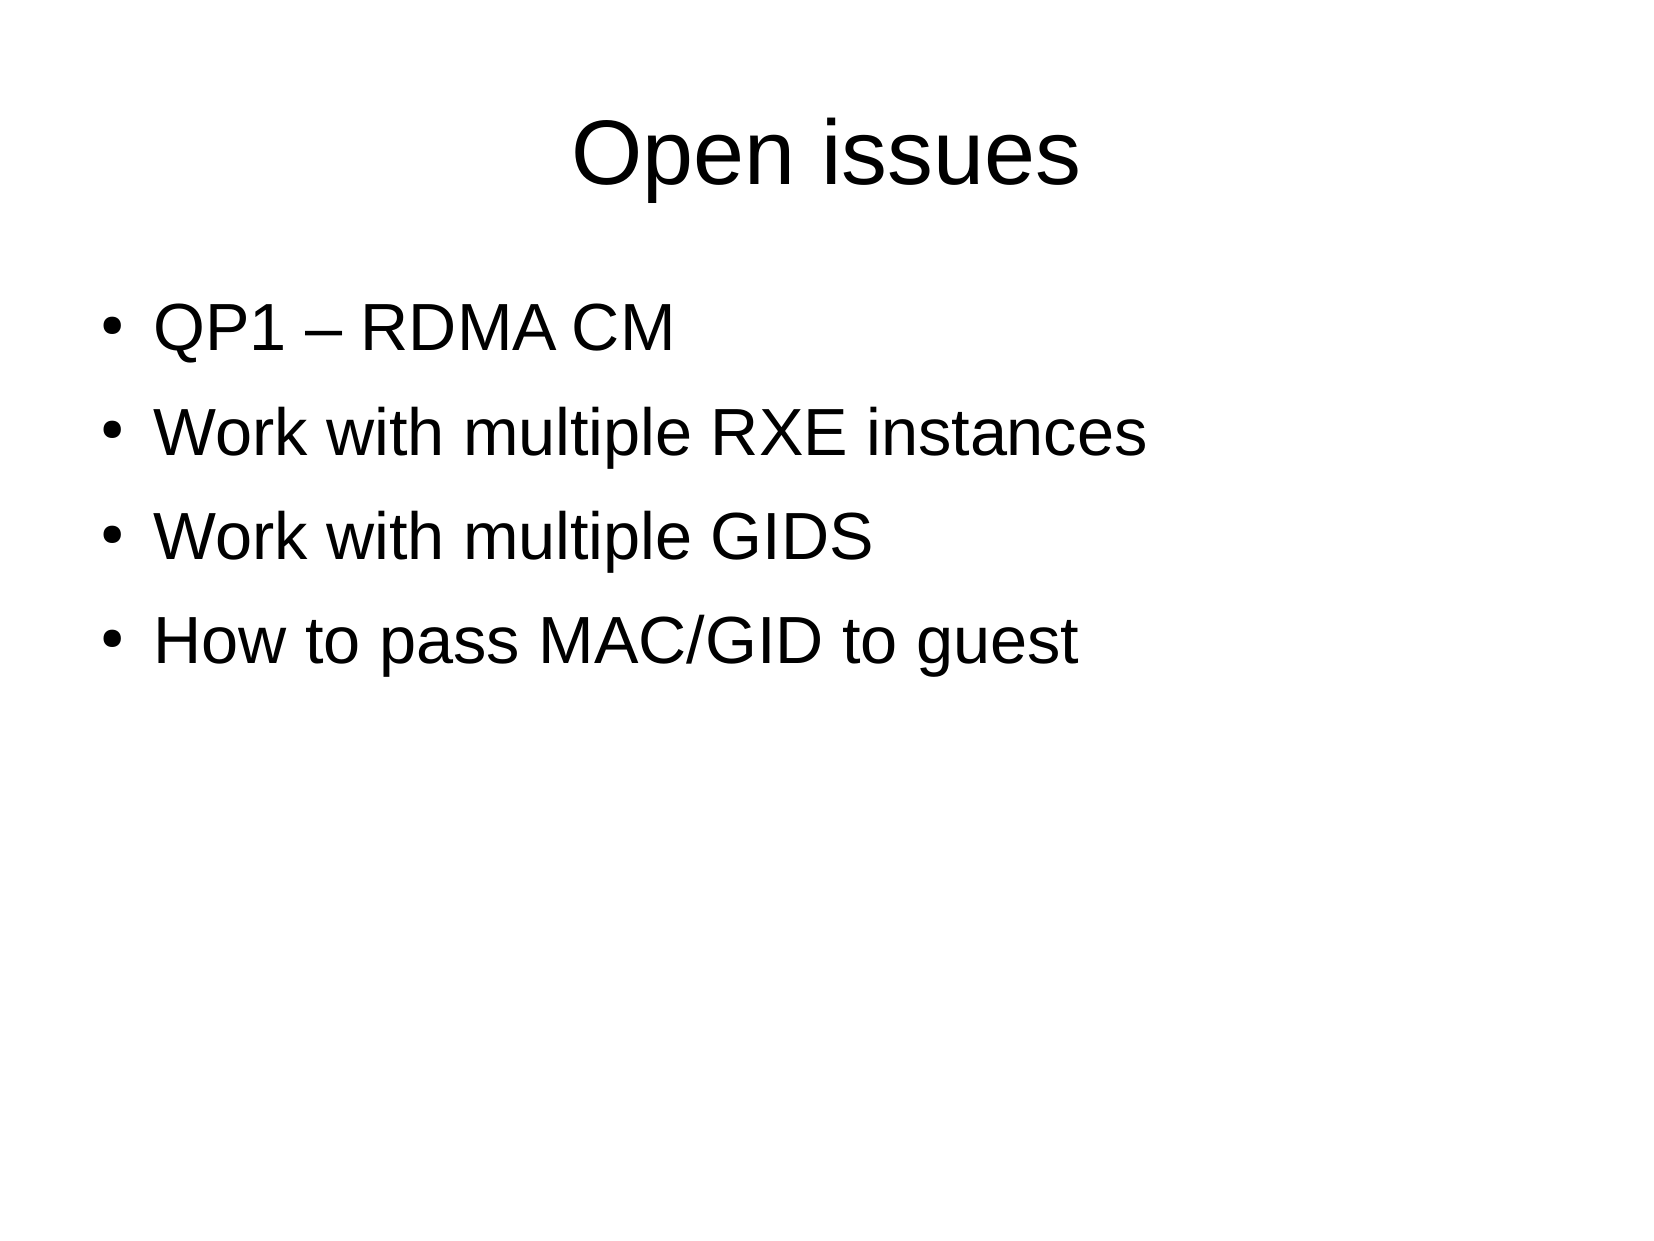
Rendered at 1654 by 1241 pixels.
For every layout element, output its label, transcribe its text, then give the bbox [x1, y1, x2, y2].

list QP1 – RDMA CM Work with multiple RXE instances Work with multiple GIDS How to pass MAC/GID to guest [82, 290, 1571, 1010]
title Open issues [82, 49, 1571, 257]
